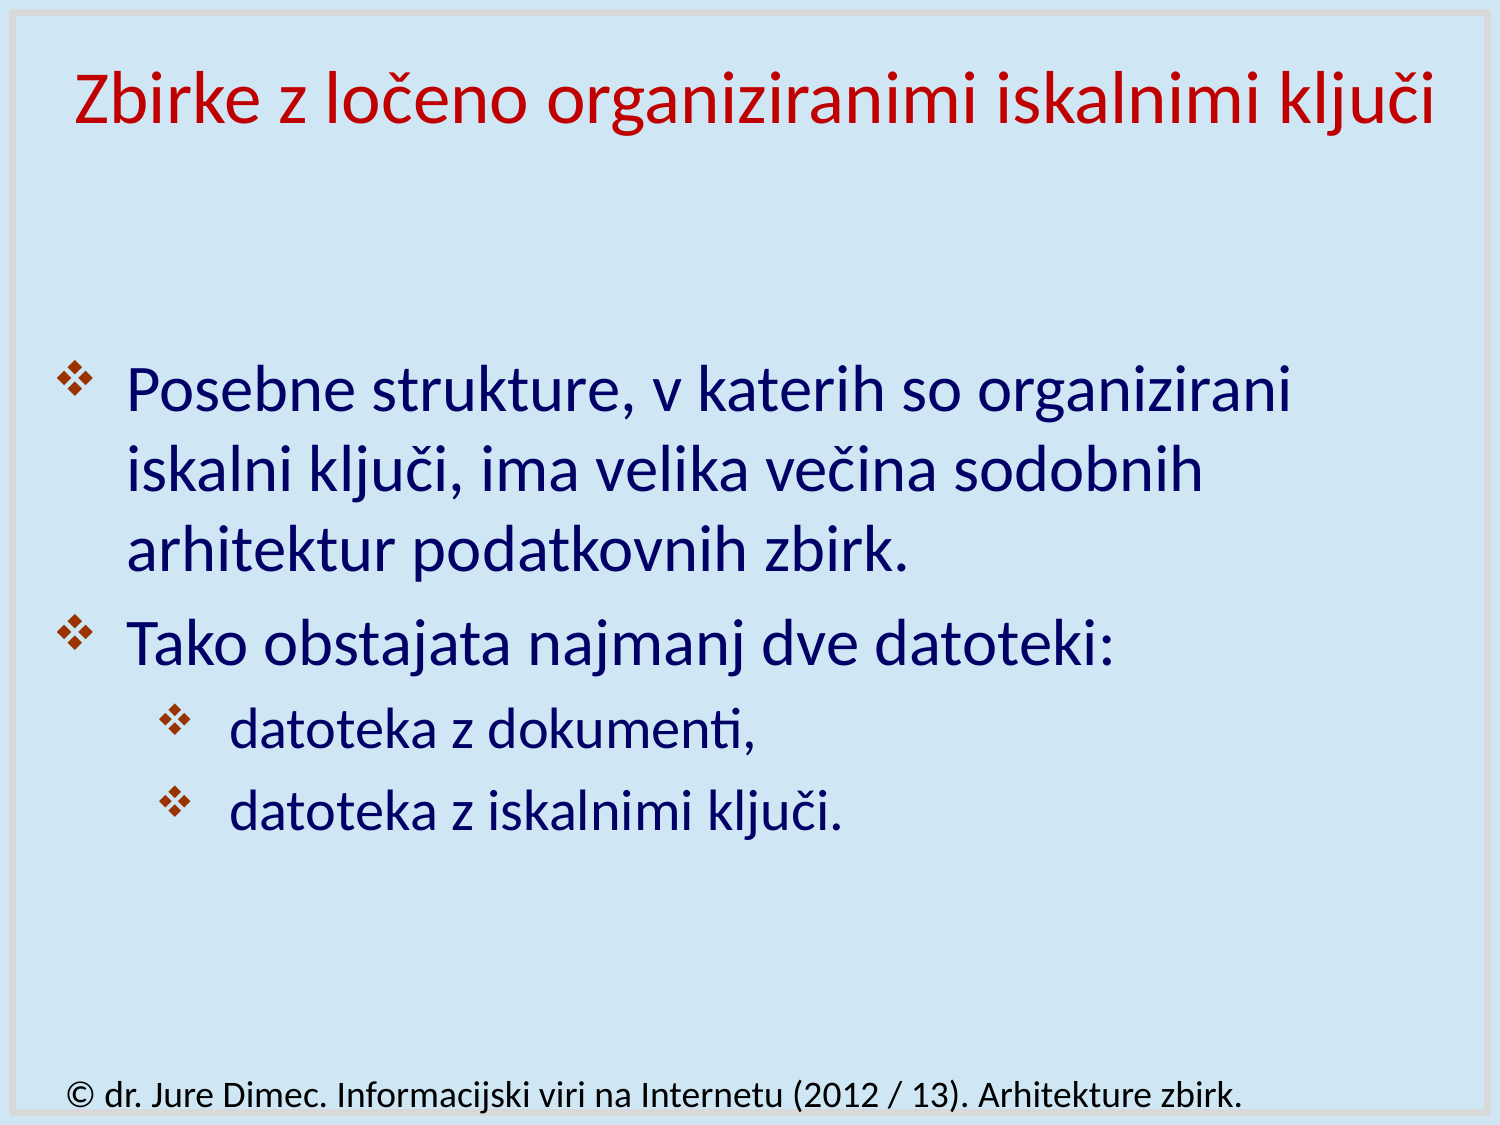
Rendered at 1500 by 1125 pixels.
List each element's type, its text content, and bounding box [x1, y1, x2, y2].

title Zbirke z ločeno organiziranimi iskalnimi ključi [37, 37, 1475, 150]
list Posebne strukture, v katerih so organizirani iskalni ključi, ima velika večina sodobnih arhitektur podatkovnih zbirk. Tako obstajata najmanj dve datoteki: datoteka z dokumenti, datoteka z iskalnimi ključi. [37, 337, 1475, 1050]
footer © dr. Jure Dimec. Informacijski viri na Internetu (2012 / 13). Arhitekture zbirk. [50, 1062, 1300, 1103]
